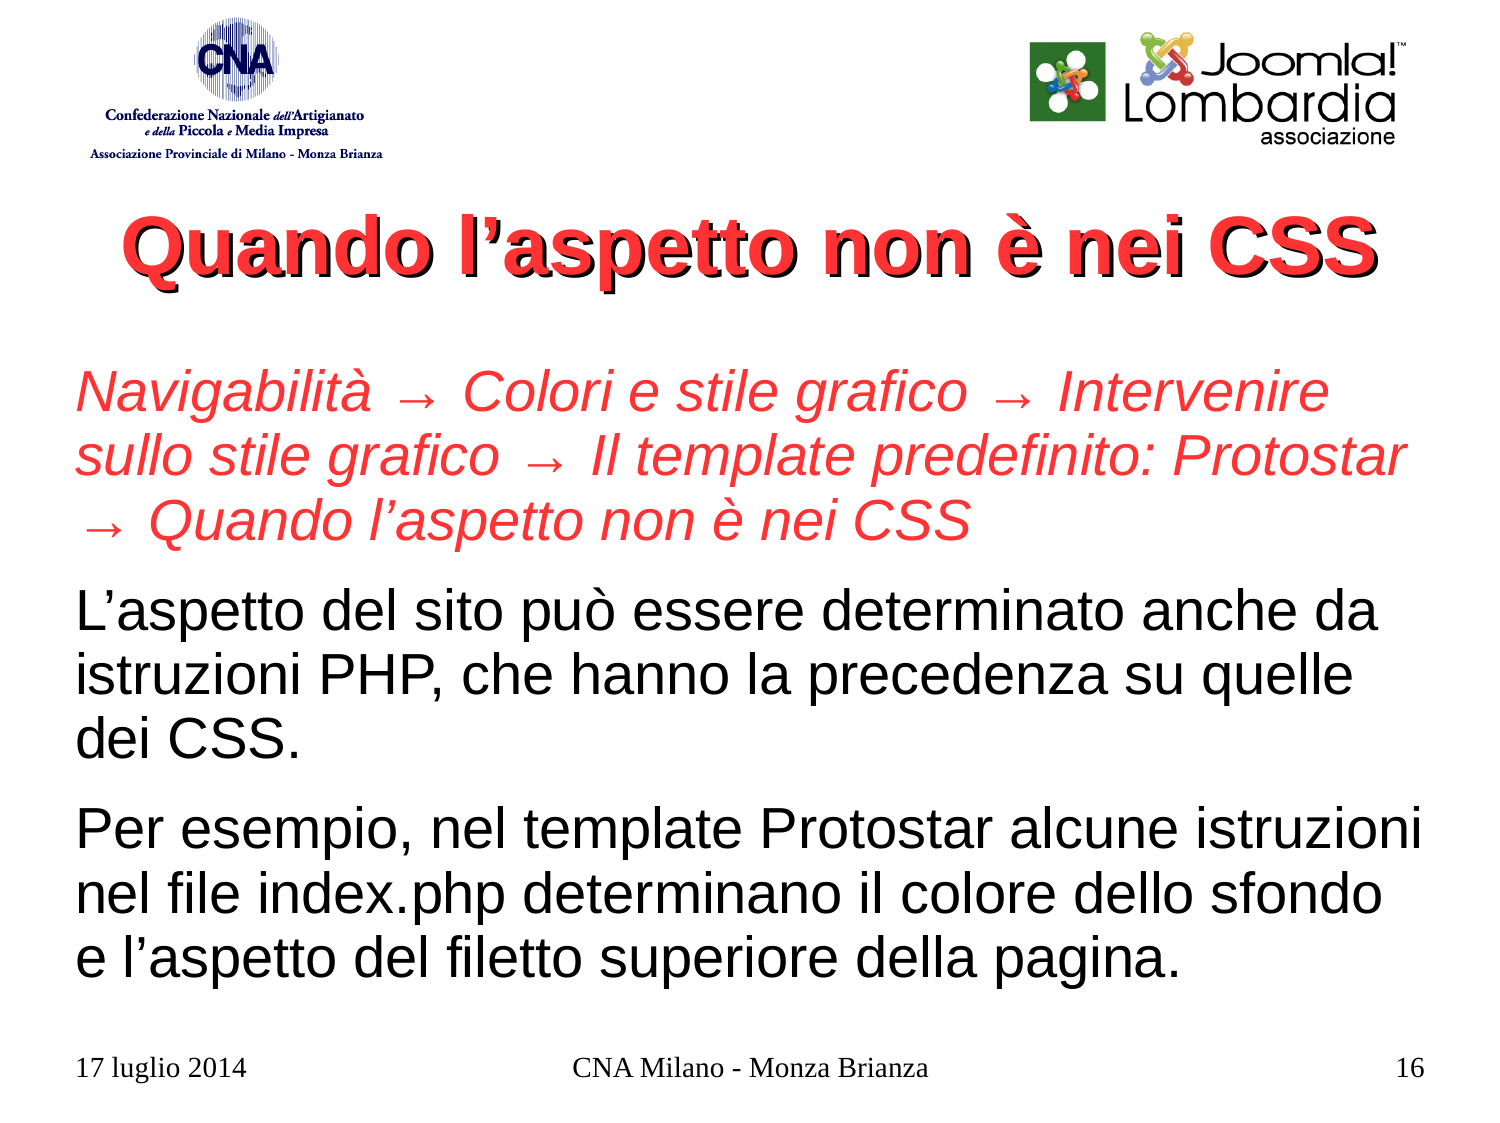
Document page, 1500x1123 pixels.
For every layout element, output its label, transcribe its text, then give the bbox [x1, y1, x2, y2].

title Quando l’aspetto non è nei CSS [75, 151, 1425, 339]
picture [1012, 21, 1426, 169]
picture [75, 10, 402, 151]
list Navigabilità → Colori e stile grafico → Intervenire sullo stile grafico → Il template predefinito: Protostar → Quando l’aspetto non è nei CSS L’aspetto del sito può essere determinato anche da istruzioni PHP, che hanno la precedenza su quelle dei CSS. Per esempio, nel template Protostar alcune istruzioni nel file index.php determinano il colore dello sfondo e l’aspetto del filetto superiore della pagina. [75, 358, 1425, 1010]
